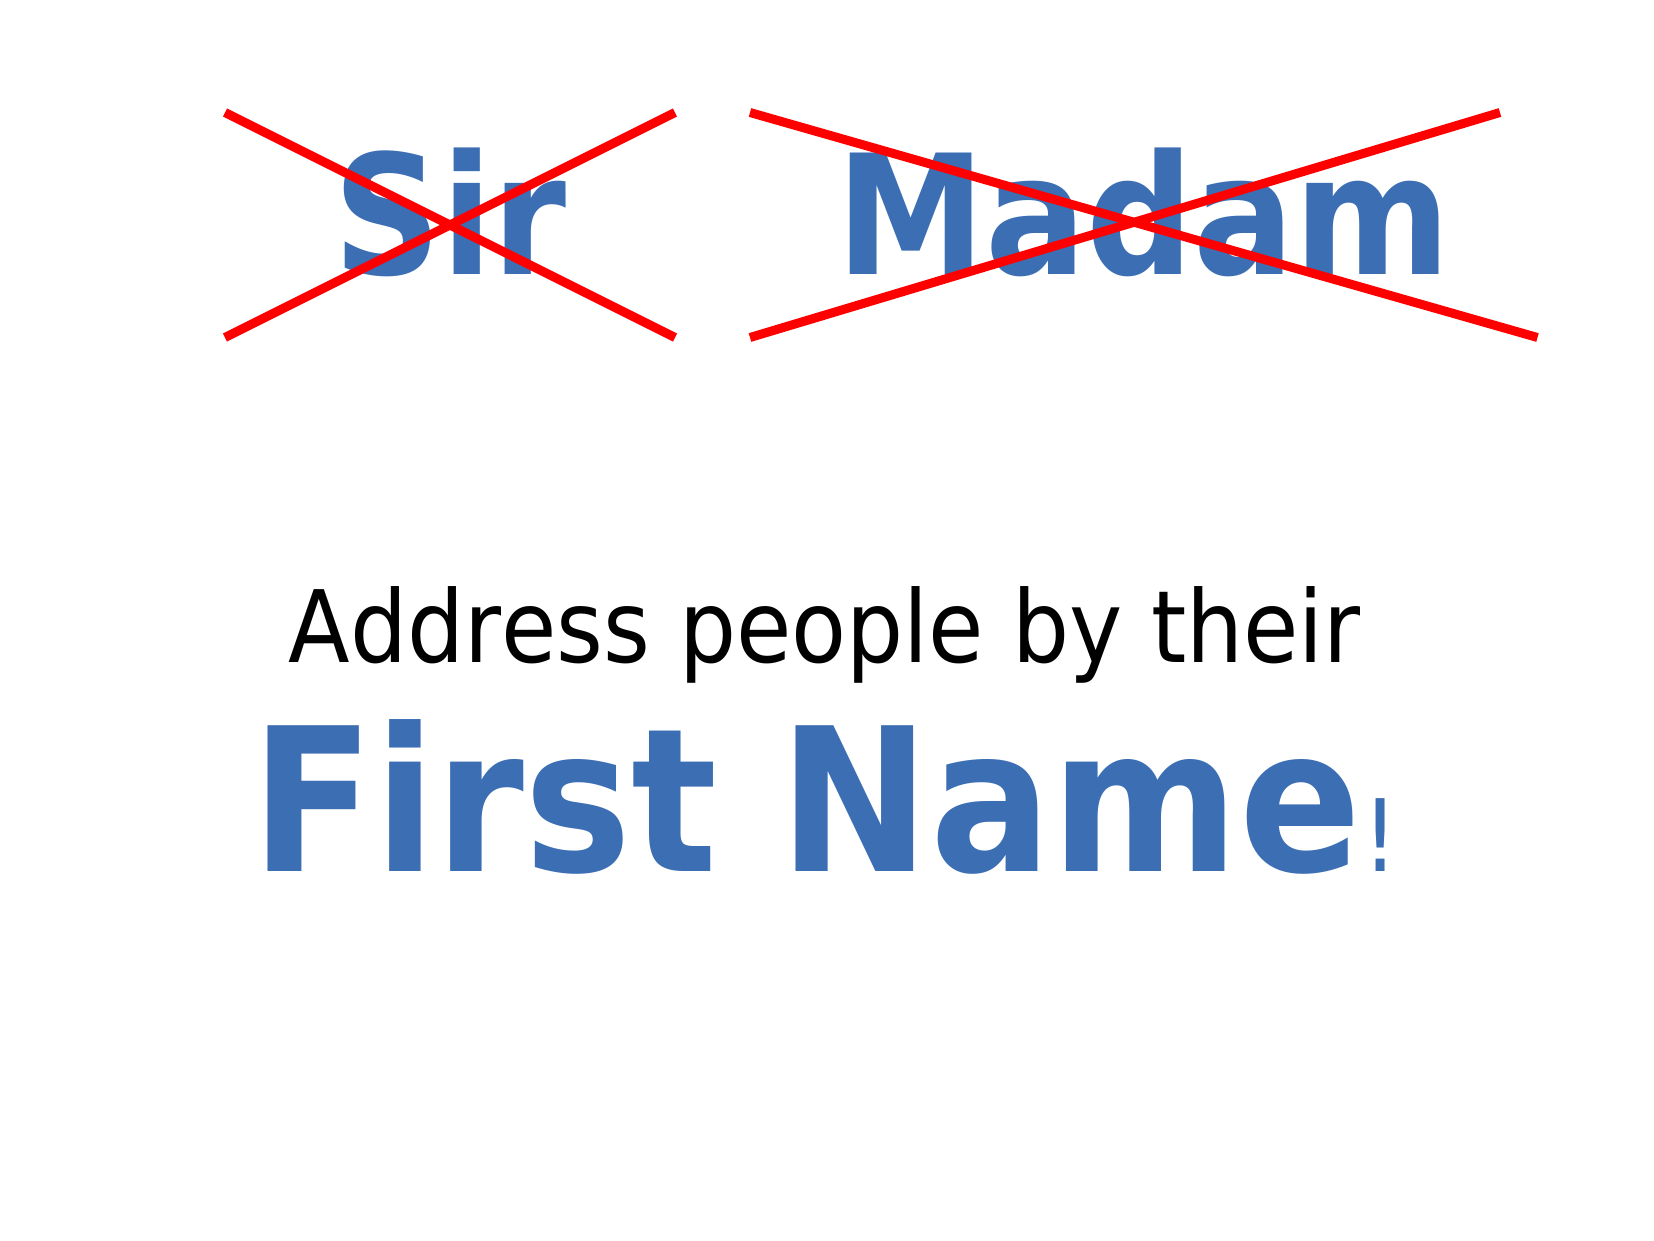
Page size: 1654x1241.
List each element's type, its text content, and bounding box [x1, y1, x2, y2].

text_box Madam [769, 112, 1482, 217]
text_box Sir [225, 231, 676, 376]
text_box Madam [750, 228, 1538, 376]
text_box Madam [750, 118, 1116, 332]
text_box Address people by their First Name! [150, 562, 1501, 927]
text_box Sir [463, 118, 676, 332]
text_box Sir [237, 112, 663, 219]
text_box Sir [225, 119, 437, 331]
text_box Madam [1154, 112, 1538, 332]
